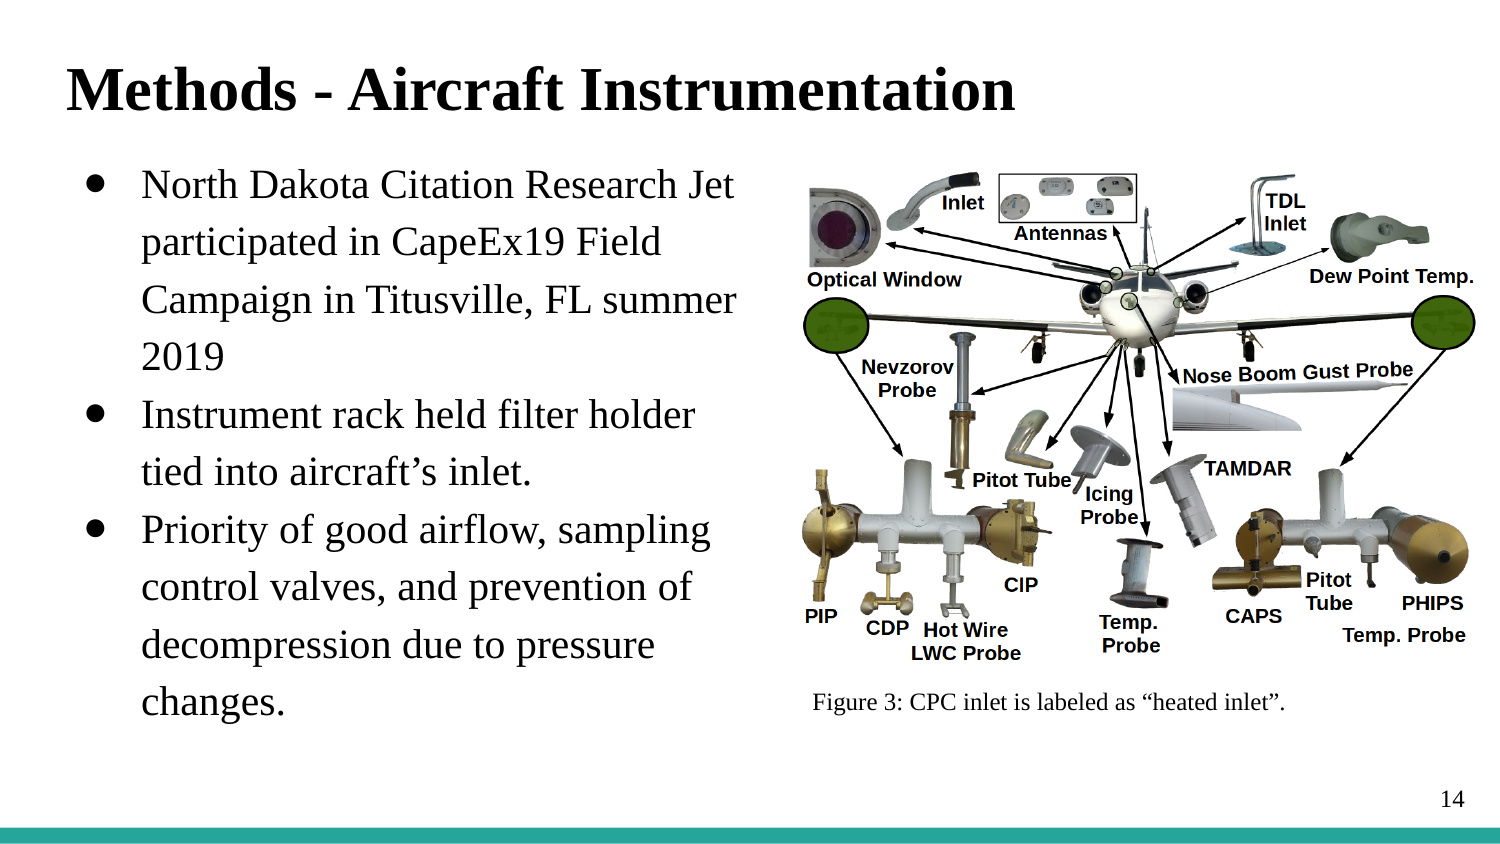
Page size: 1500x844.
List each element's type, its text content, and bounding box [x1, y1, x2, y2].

picture [797, 154, 1480, 671]
title Methods - Aircraft Instrumentation [51, 33, 1449, 134]
slide_number <number> [1389, 764, 1480, 830]
text_box Figure 3: CPC inlet is labeled as “heated inlet”. [797, 670, 1330, 817]
list North Dakota Citation Research Jet participated in CapeEx19 Field Campaign in Titusville, FL summer 2019 Instrument rack held filter holder tied into aircraft’s inlet. Priority of good airflow, sampling control valves, and prevention of decompression due to pressure changes. [51, 133, 768, 692]
